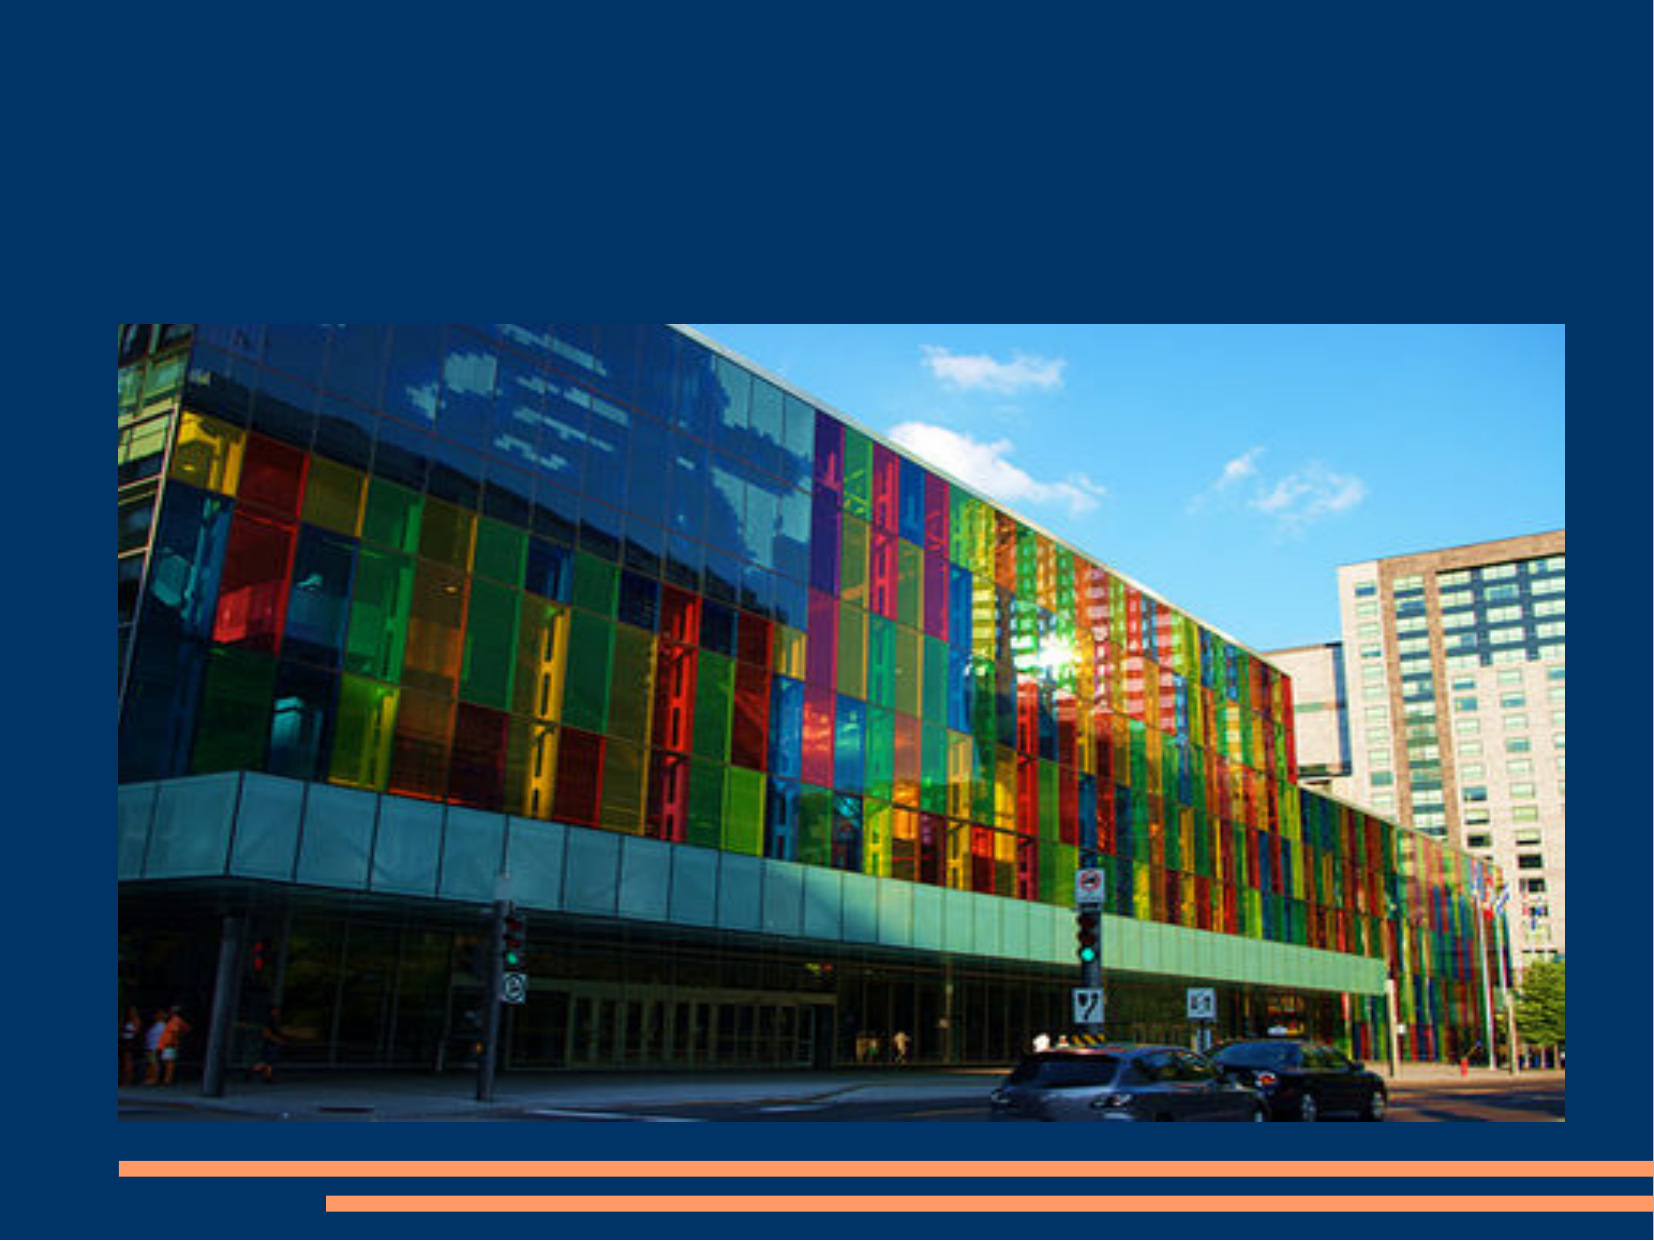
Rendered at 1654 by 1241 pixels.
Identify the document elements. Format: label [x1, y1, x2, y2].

picture [118, 324, 1565, 1123]
